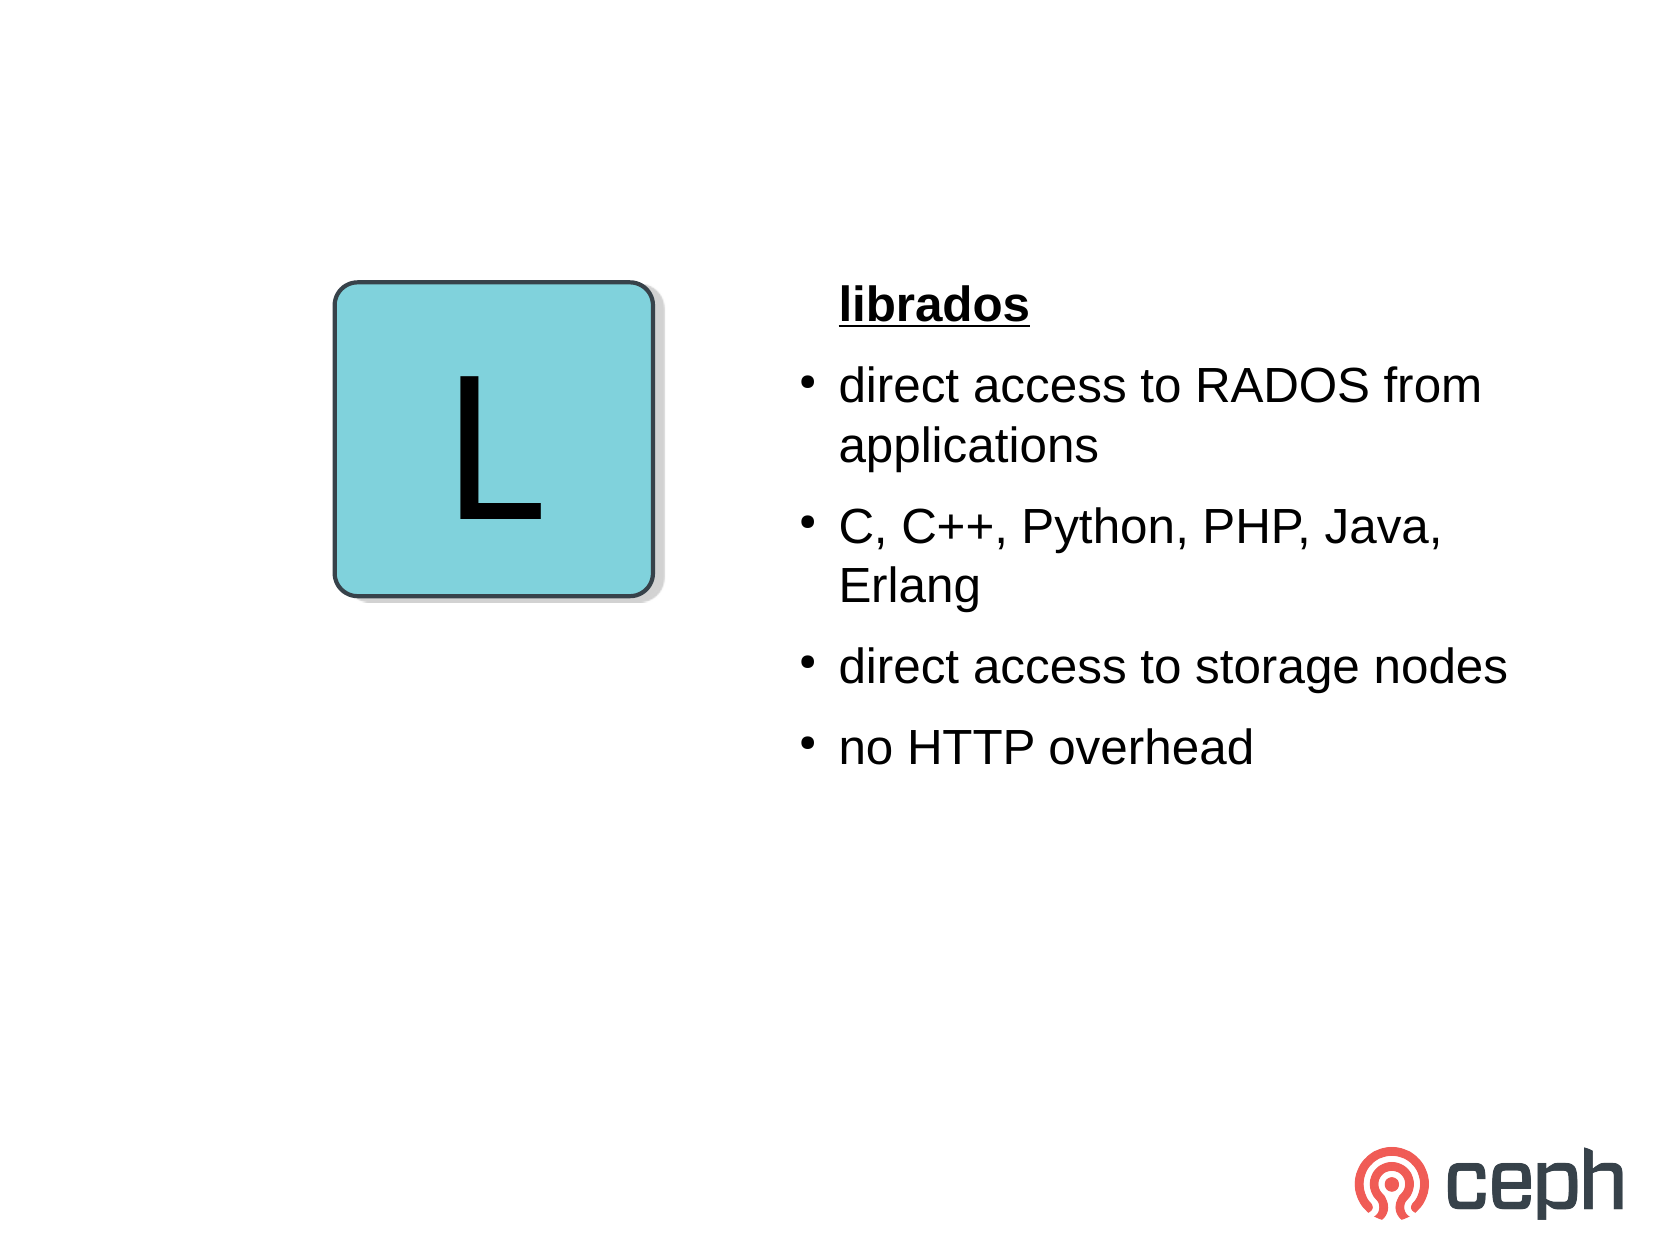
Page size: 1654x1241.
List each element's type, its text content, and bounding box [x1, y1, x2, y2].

text_box L [334, 282, 653, 597]
list librados direct access to RADOS from applications C, C++, Python, PHP, Java, Erlang direct access to storage nodes no HTTP overhead [786, 272, 1513, 826]
picture [1308, 1100, 1654, 1241]
